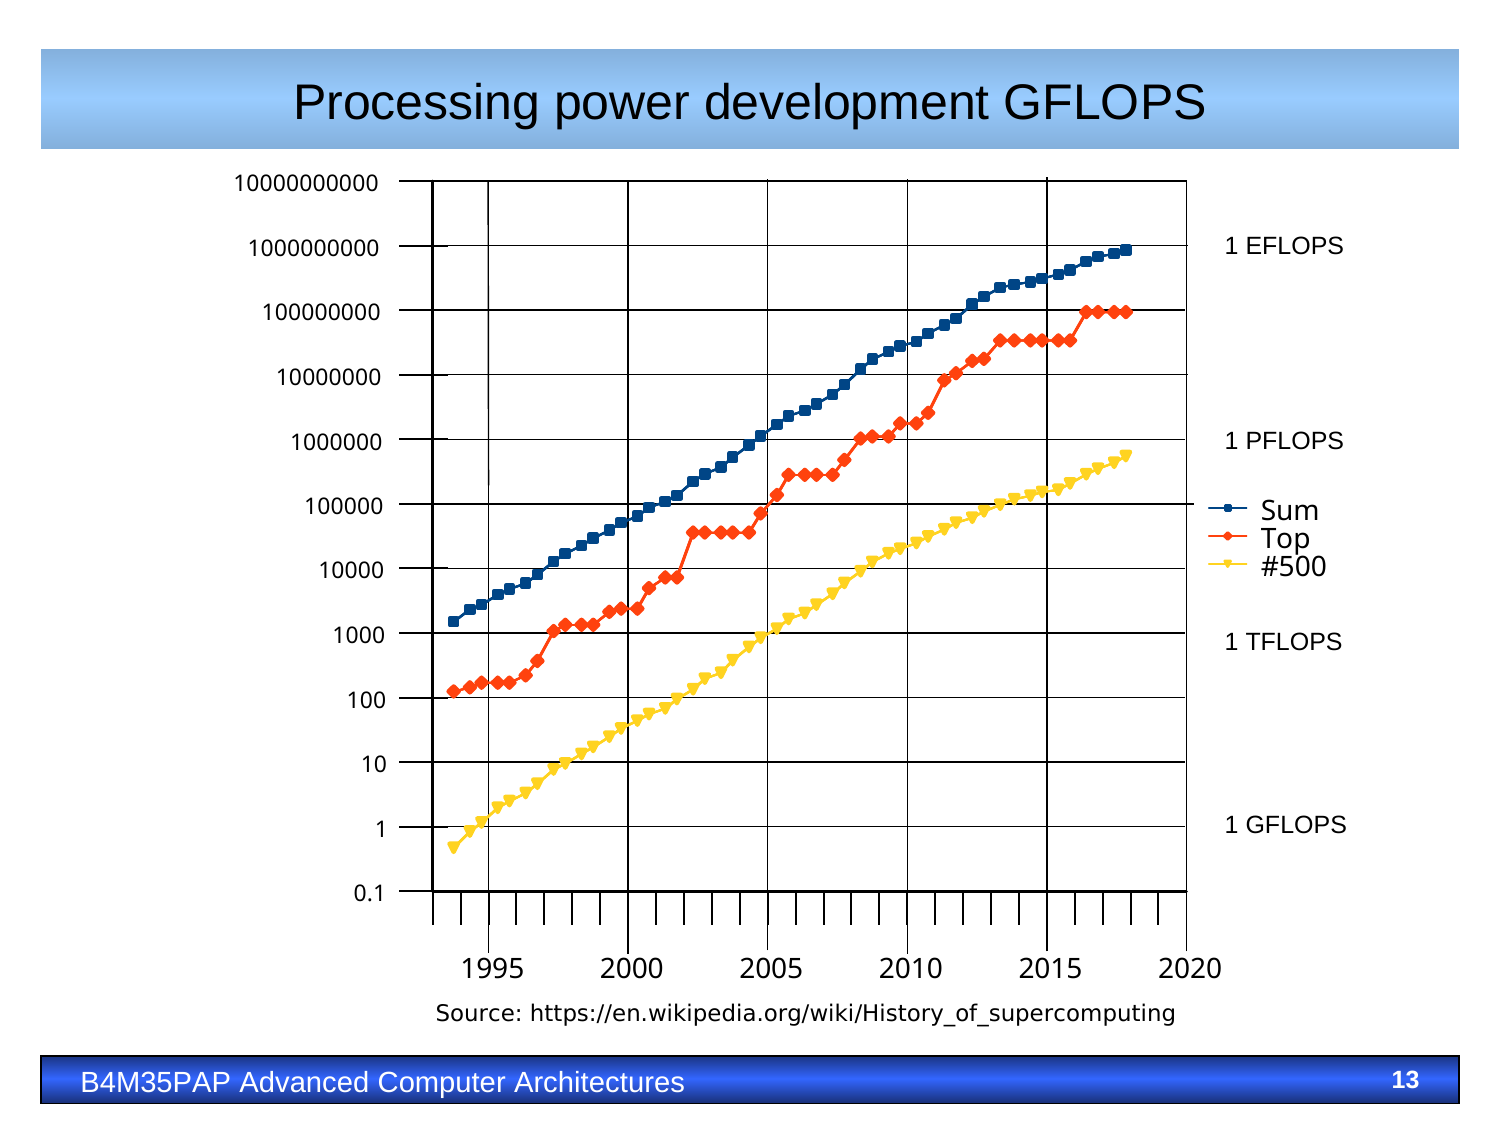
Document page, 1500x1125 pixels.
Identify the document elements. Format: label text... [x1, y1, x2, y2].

text_box 1 PFLOPS [1209, 417, 1365, 466]
title Processing power development GFLOPS [41, 49, 1459, 149]
text_box 2015 [1018, 950, 1090, 985]
text_box 1000000 [289, 427, 400, 457]
text_box 1 [374, 814, 401, 844]
text_box 100 [346, 685, 394, 715]
text_box 2010 [879, 950, 951, 985]
text_box 2000 [599, 950, 671, 985]
text_box 1 EFLOPS [1209, 222, 1365, 271]
text_box 2005 [739, 950, 811, 985]
text_box 2020 [1158, 950, 1230, 985]
text_box 100000000 [261, 297, 402, 327]
text_box 10000 [318, 556, 397, 586]
text_box 10000000 [275, 362, 401, 392]
text_box 10 [360, 749, 393, 779]
text_box 10000000000 [233, 168, 405, 198]
text_box Sum [1260, 492, 1324, 527]
text_box 1 TFLOPS [1209, 617, 1365, 666]
text_box 1000 [332, 620, 395, 650]
text_box 1000000000 [247, 233, 404, 263]
text_box 100000 [304, 491, 398, 521]
text_box 0.1 [353, 879, 393, 909]
text_box Top [1260, 520, 1308, 547]
text_box Source: https://en.wikipedia.org/wiki/History_of_supercomputing [420, 991, 1190, 1034]
text_box [207, 155, 1439, 993]
text_box #500 [1260, 547, 1338, 582]
text_box 1 GFLOPS [1209, 800, 1365, 849]
text_box 1995 [460, 950, 532, 985]
